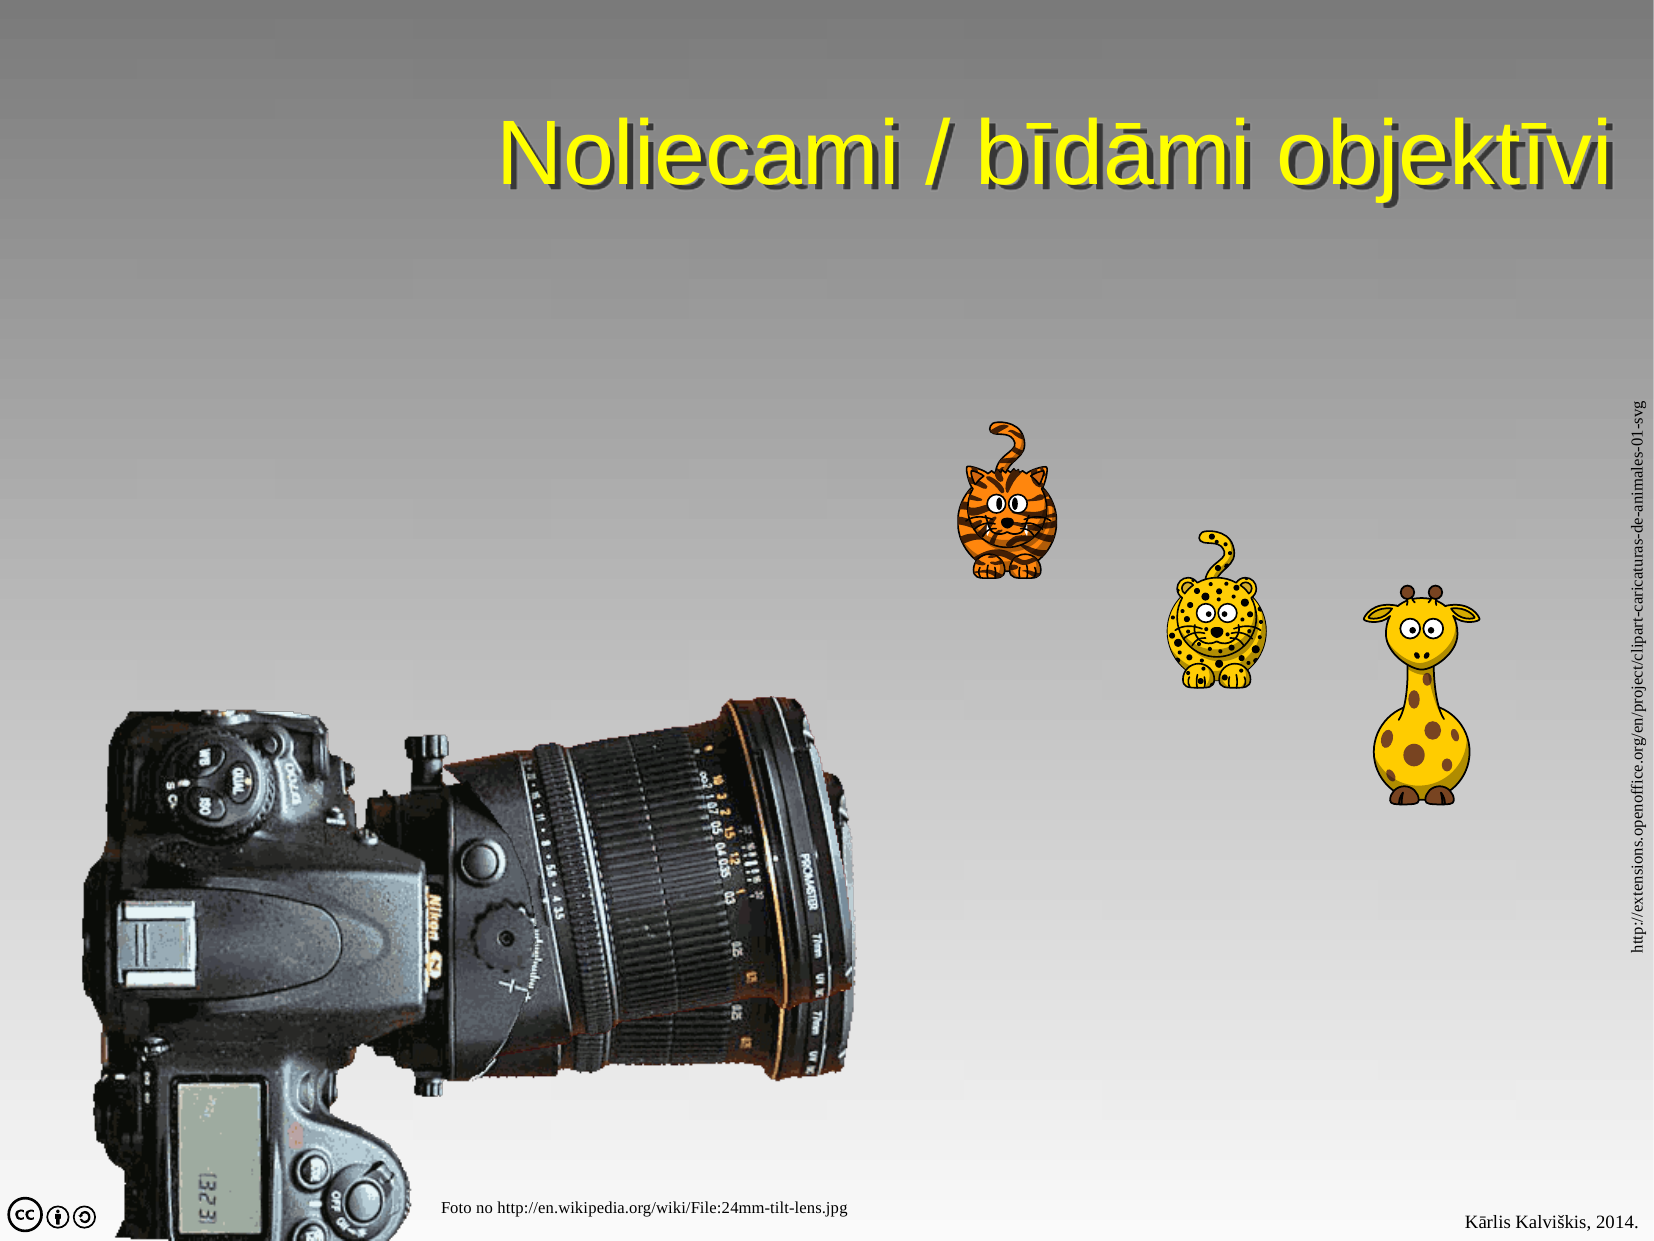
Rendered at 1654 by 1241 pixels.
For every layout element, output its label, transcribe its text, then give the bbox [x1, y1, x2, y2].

text_box Foto no http://en.wikipedia.org/wiki/File:24mm-tilt-lens.jpg [546, 1190, 859, 1225]
text_box http://extensions.openoffice.org/en/project/clipart-caricaturas-de-animales-01-svg [1620, 391, 1654, 969]
picture [0, 0, 1654, 1241]
title Noliecami / bīdāmi objektīvi [42, 49, 1615, 257]
